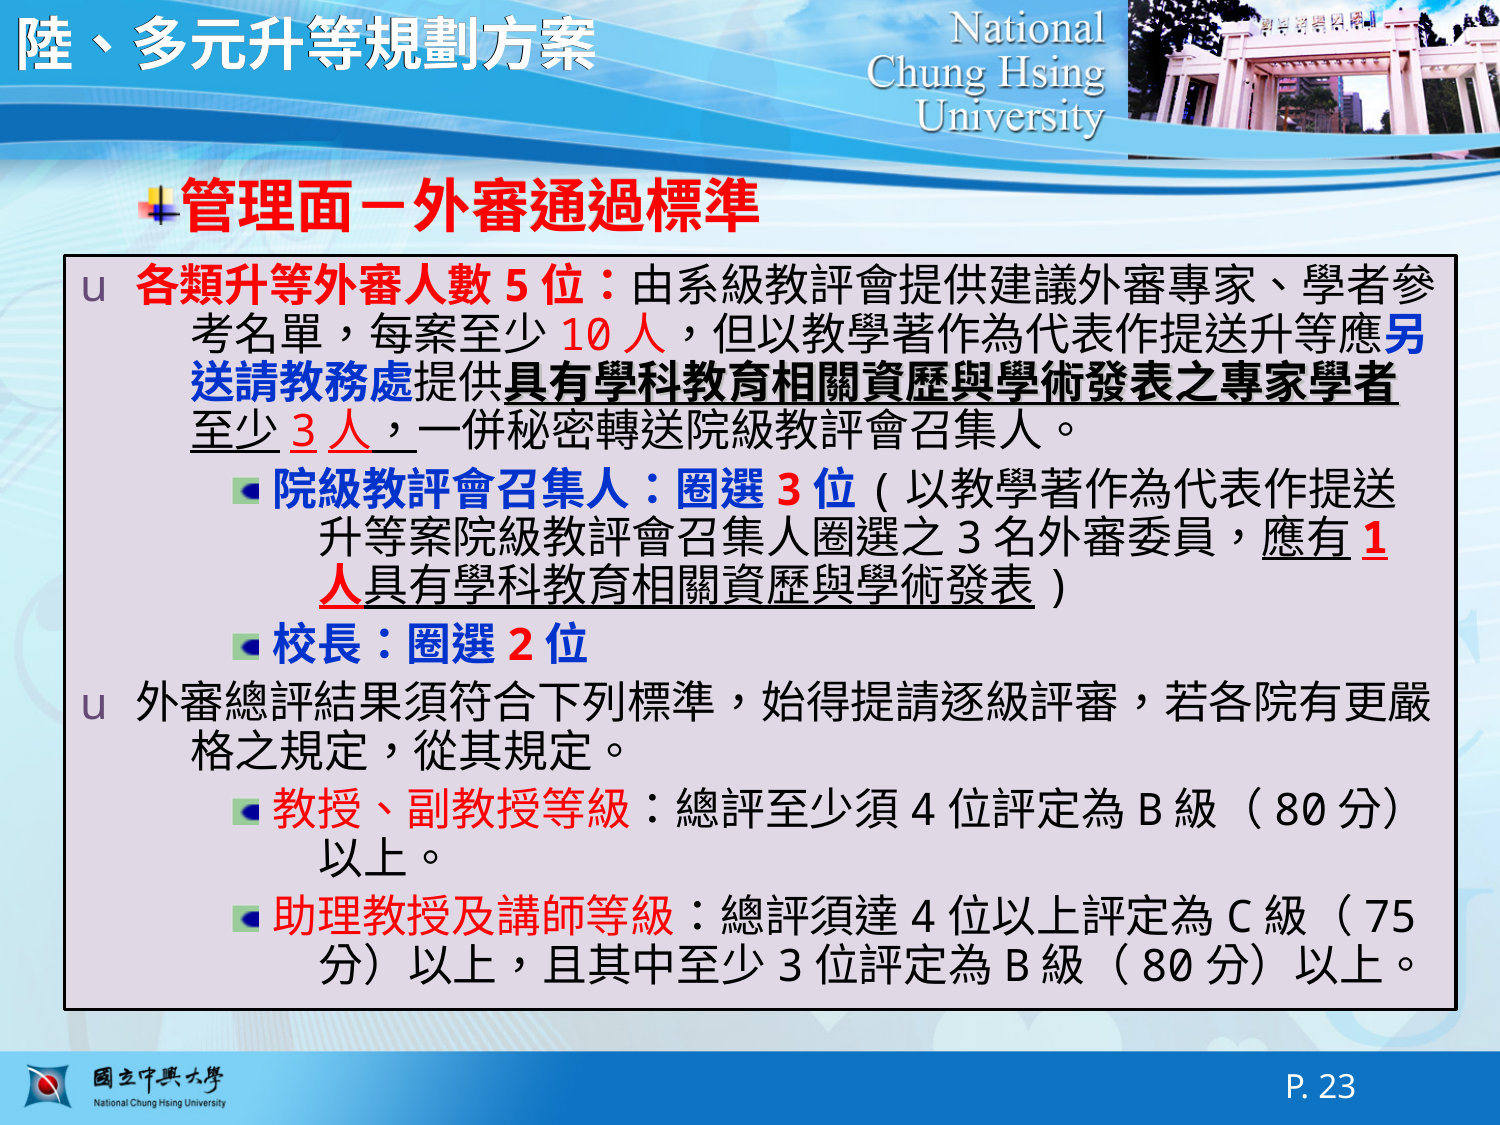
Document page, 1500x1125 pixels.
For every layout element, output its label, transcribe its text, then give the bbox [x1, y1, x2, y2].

list 各類升等外審人數5位：由系級教評會提供建議外審專家、學者參考名單，每案至少10人，但以教學著作為代表作提送升等應另送請教務處提供具有學科教育相關資歷與學術發表之專家學者至少3人，一併秘密轉送院級教評會召集人。 院級教評會召集人：圈選3位(以教學著作為代表作提送升等案院級教評會召集人圈選之3名外審委員，應有1人具有學科教育相關資歷與學術發表) 校長：圈選2位 外審總評結果須符合下列標準，始得提請逐級評審，若各院有更嚴格之規定，從其規定。 教授、副教授等級：總評至少須4位評定為B級（80分）以上。 助理教授及講師等級：總評須達4位以上評定為C級（75分）以上，且其中至少3位評定為B級（80分）以上。 [64, 255, 1457, 1010]
text_box 管理面－外審通過標準 [124, 161, 1294, 246]
text_box 陸、多元升等規劃方案 [0, 0, 821, 79]
